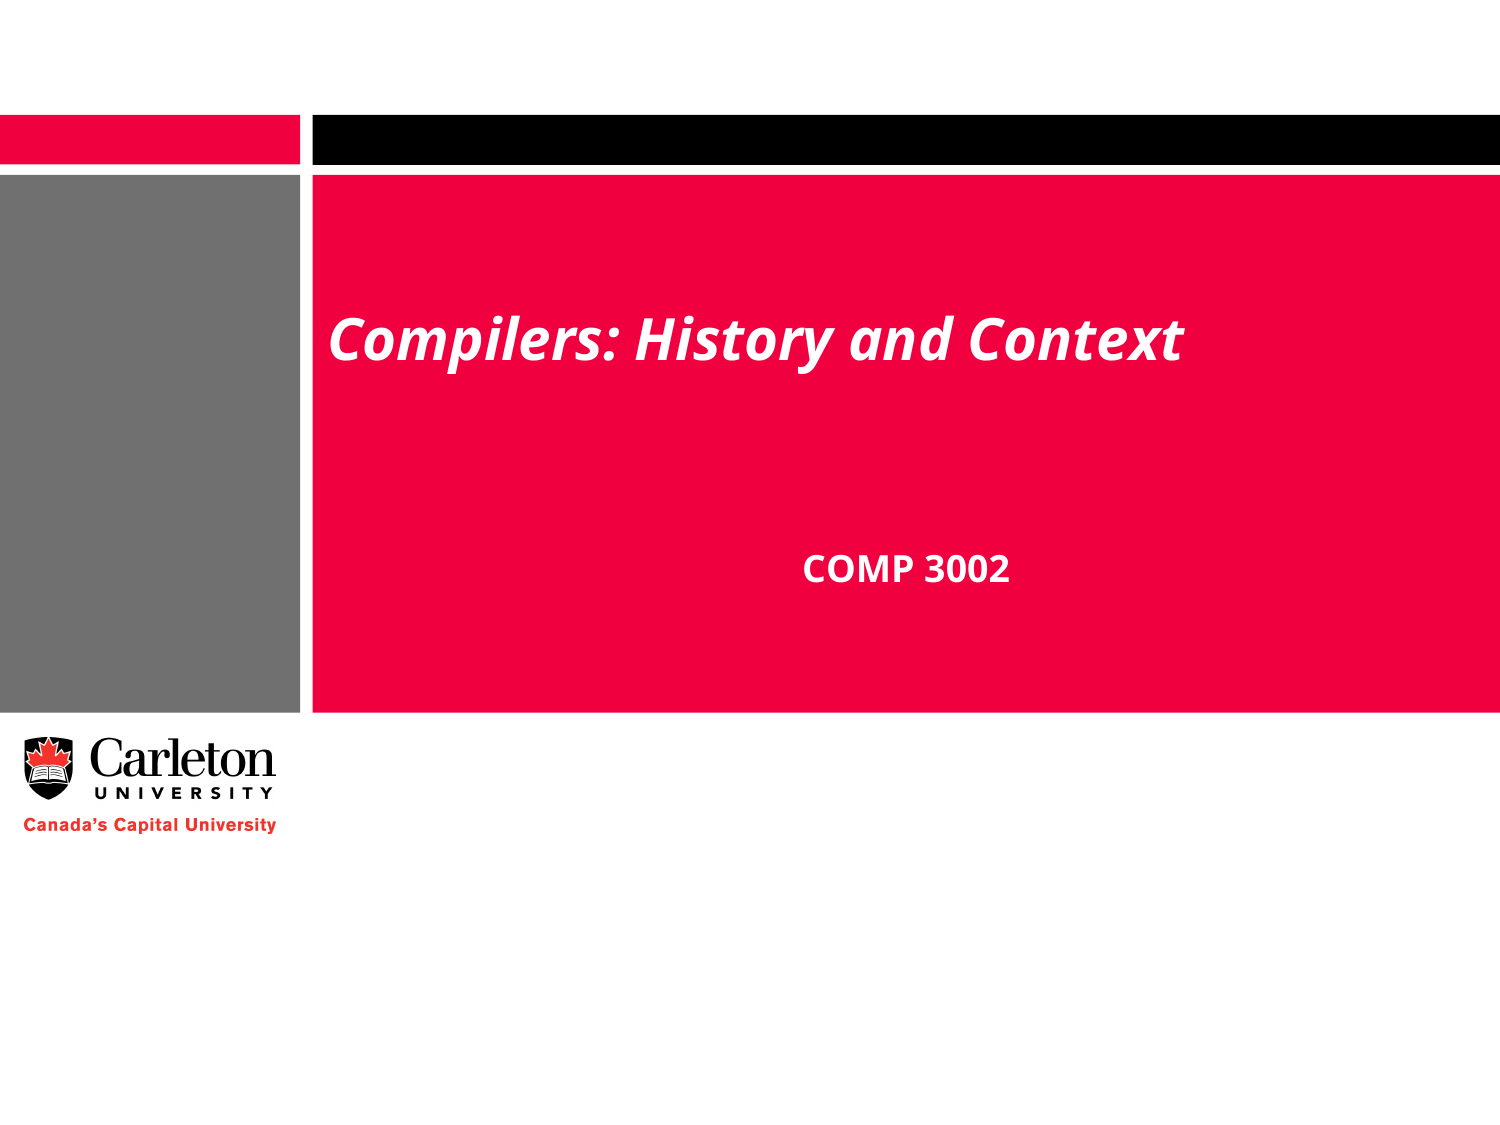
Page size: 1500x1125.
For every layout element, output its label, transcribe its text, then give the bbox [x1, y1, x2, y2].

title Compilers: History and Context [312, 174, 1500, 501]
subtitle COMP 3002 [312, 524, 1500, 713]
picture [24, 737, 276, 834]
